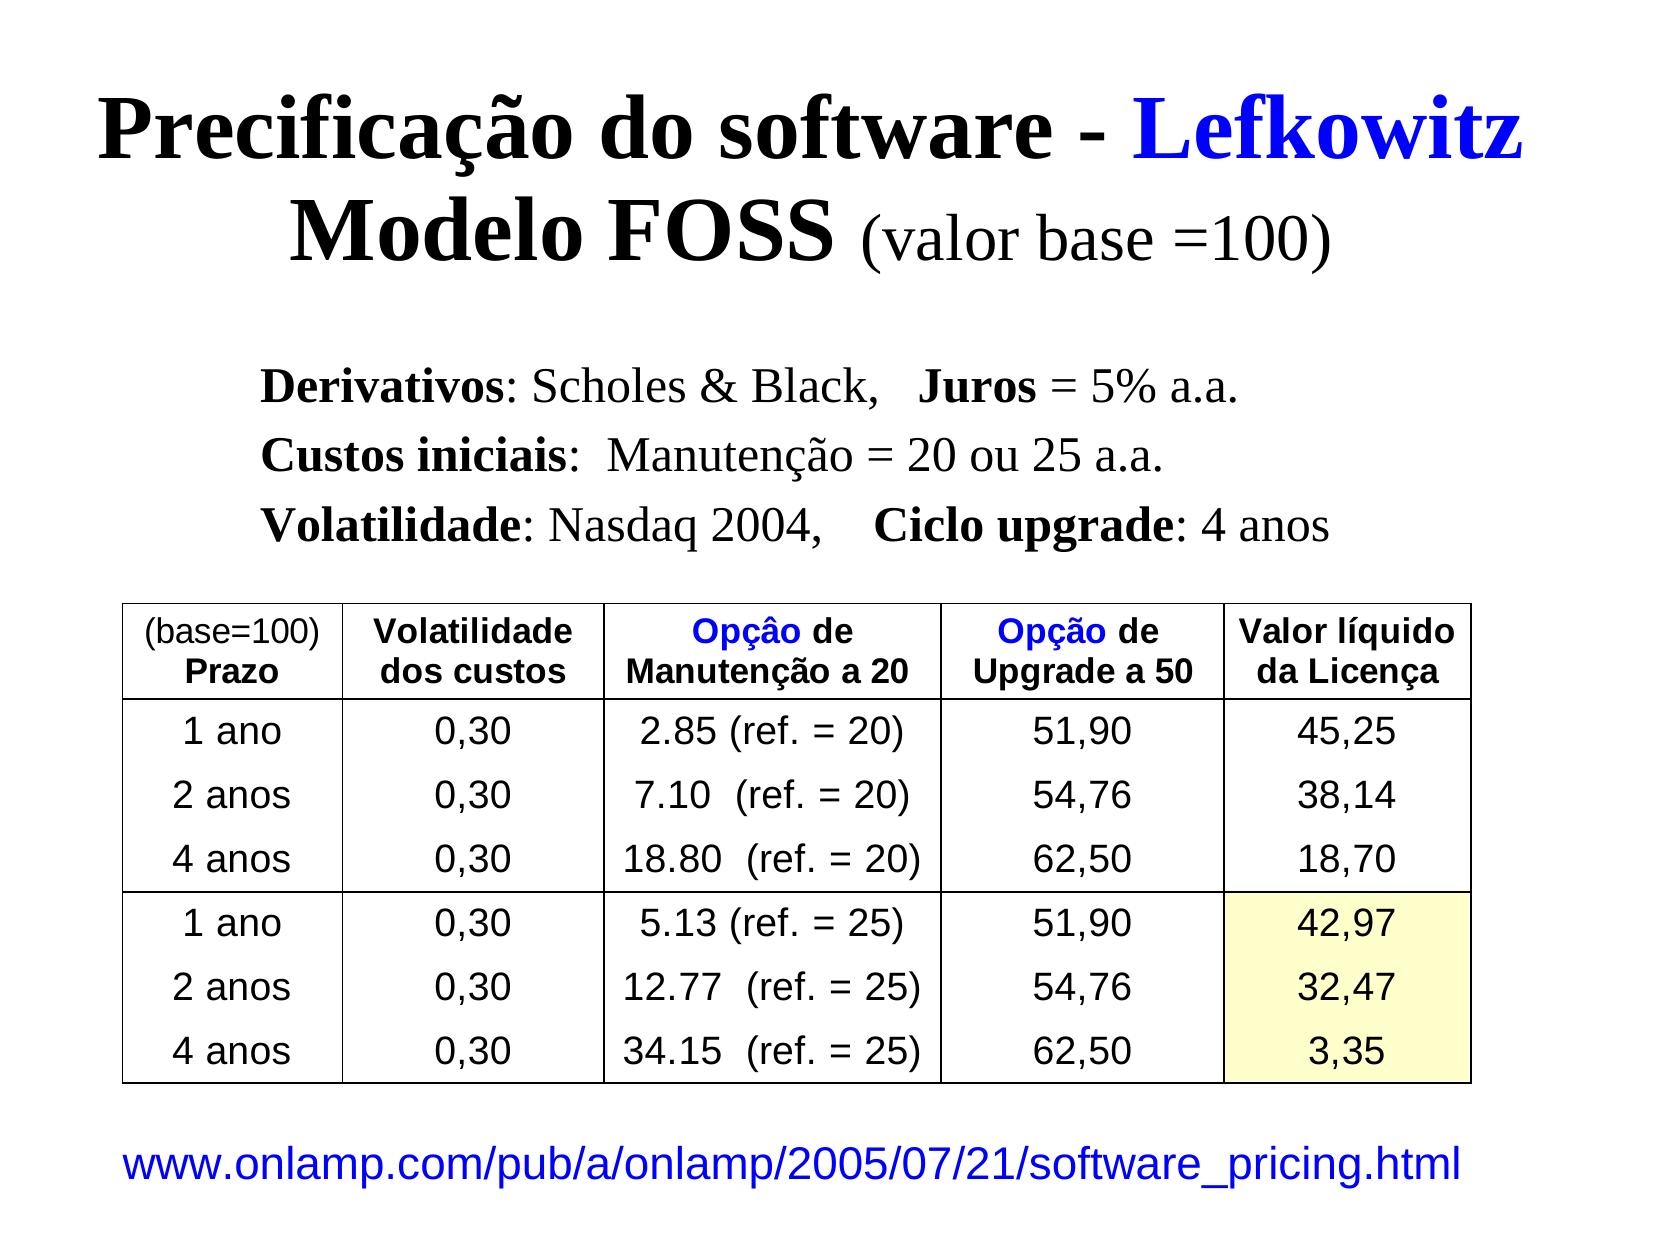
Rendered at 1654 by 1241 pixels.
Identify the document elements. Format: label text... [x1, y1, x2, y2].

text_box Derivativos: Scholes & Black, Juros = 5% a.a. Custos iniciais: Manutenção = 20 ou 25 a.a. Volatilidade: Nasdaq 2004, Ciclo upgrade: 4 anos [260, 349, 1365, 556]
text_box www.onlamp.com/pub/a/onlamp/2005/07/21/software_pricing.html [122, 1137, 1468, 1190]
title Precificação do software - Lefkowitz Modelo FOSS (valor base =100) [57, 69, 1565, 288]
chart [122, 557, 1473, 1085]
